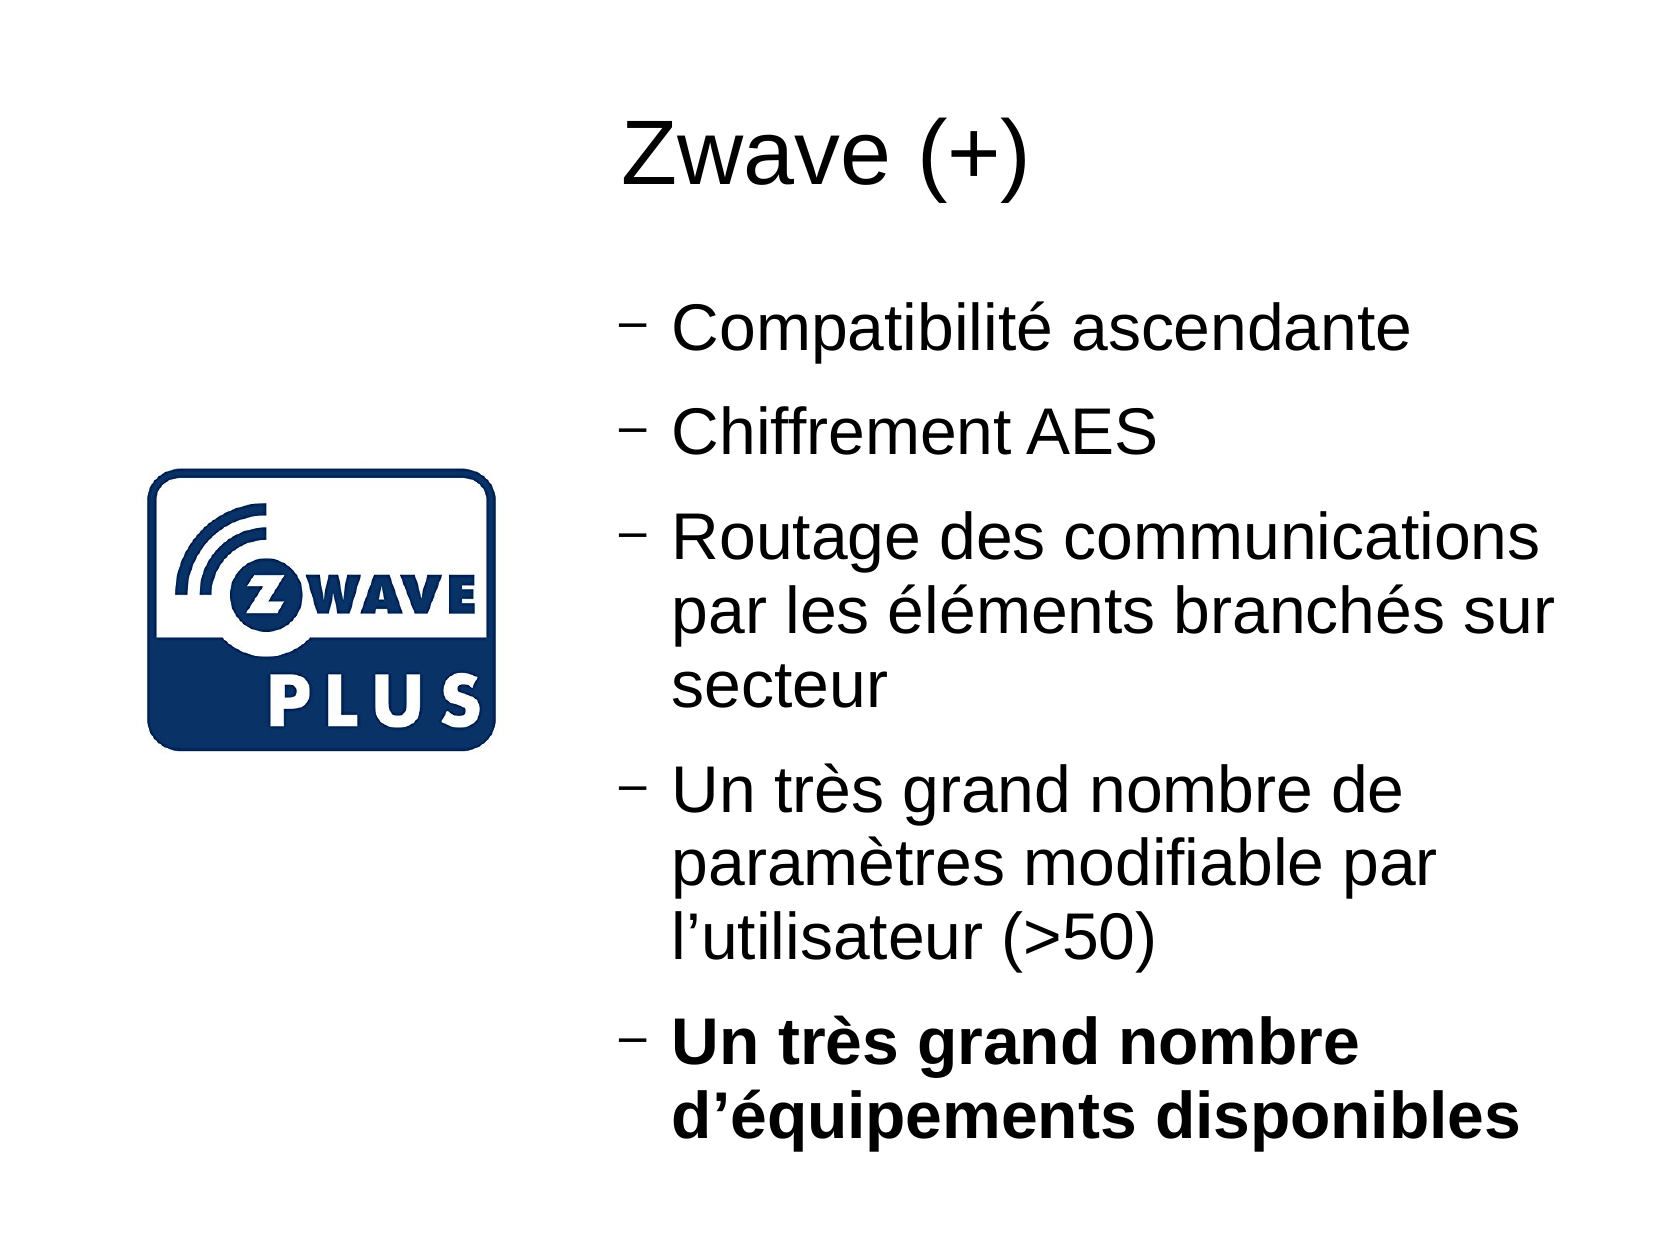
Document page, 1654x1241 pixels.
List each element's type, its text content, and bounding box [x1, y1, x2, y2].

list Compatibilité ascendante Chiffrement AES Routage des communications par les éléments branchés sur secteur Un très grand nombre de paramètres modifiable par l’utilisateur (>50) Un très grand nombre d’équipements disponibles [531, 290, 1560, 1158]
title Zwave (+) [82, 49, 1571, 257]
picture [122, 460, 520, 759]
